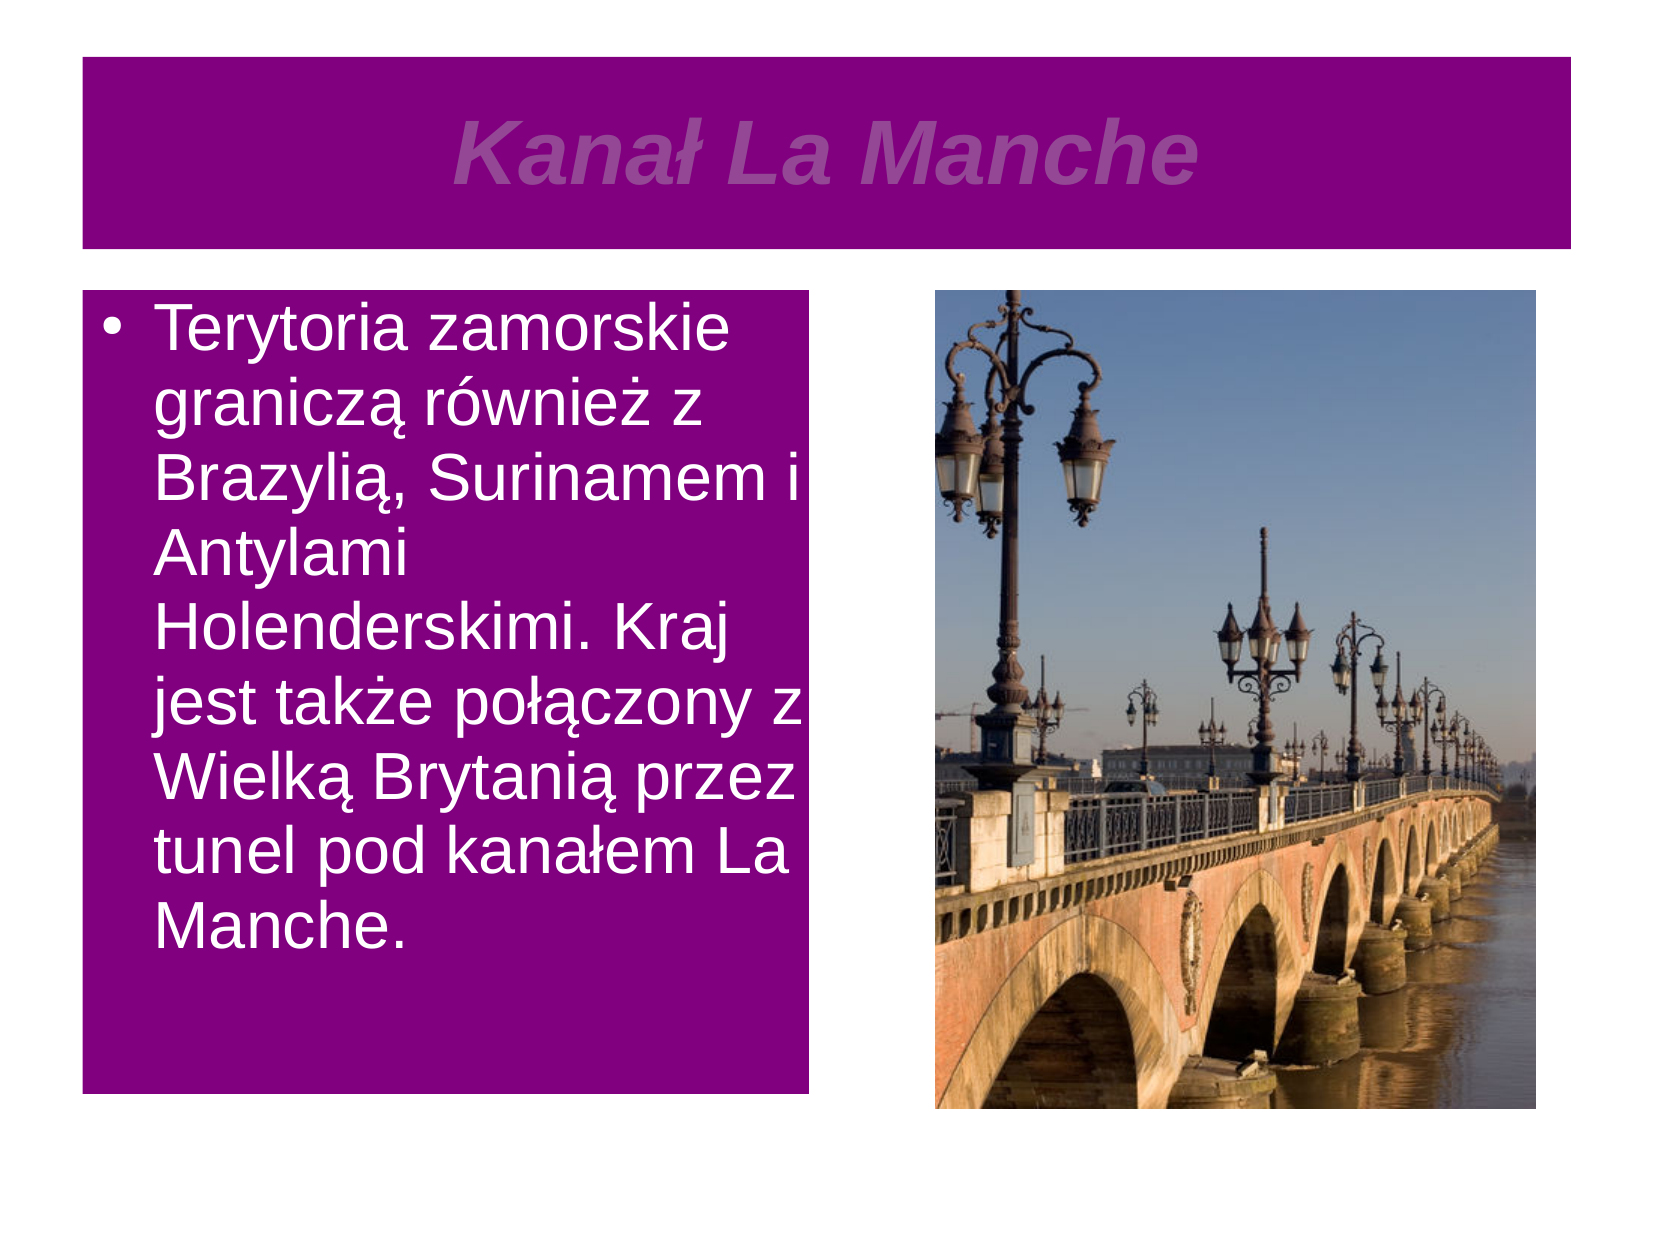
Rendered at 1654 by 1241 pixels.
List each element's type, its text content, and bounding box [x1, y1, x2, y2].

picture [935, 290, 1536, 1109]
title Kanał La Manche [82, 56, 1571, 250]
list Terytoria zamorskie graniczą również z Brazylią, Surinamem i Antylami Holenderskimi. Kraj jest także połączony z Wielką Brytanią przez tunel pod kanałem La Manche. [82, 290, 809, 1094]
